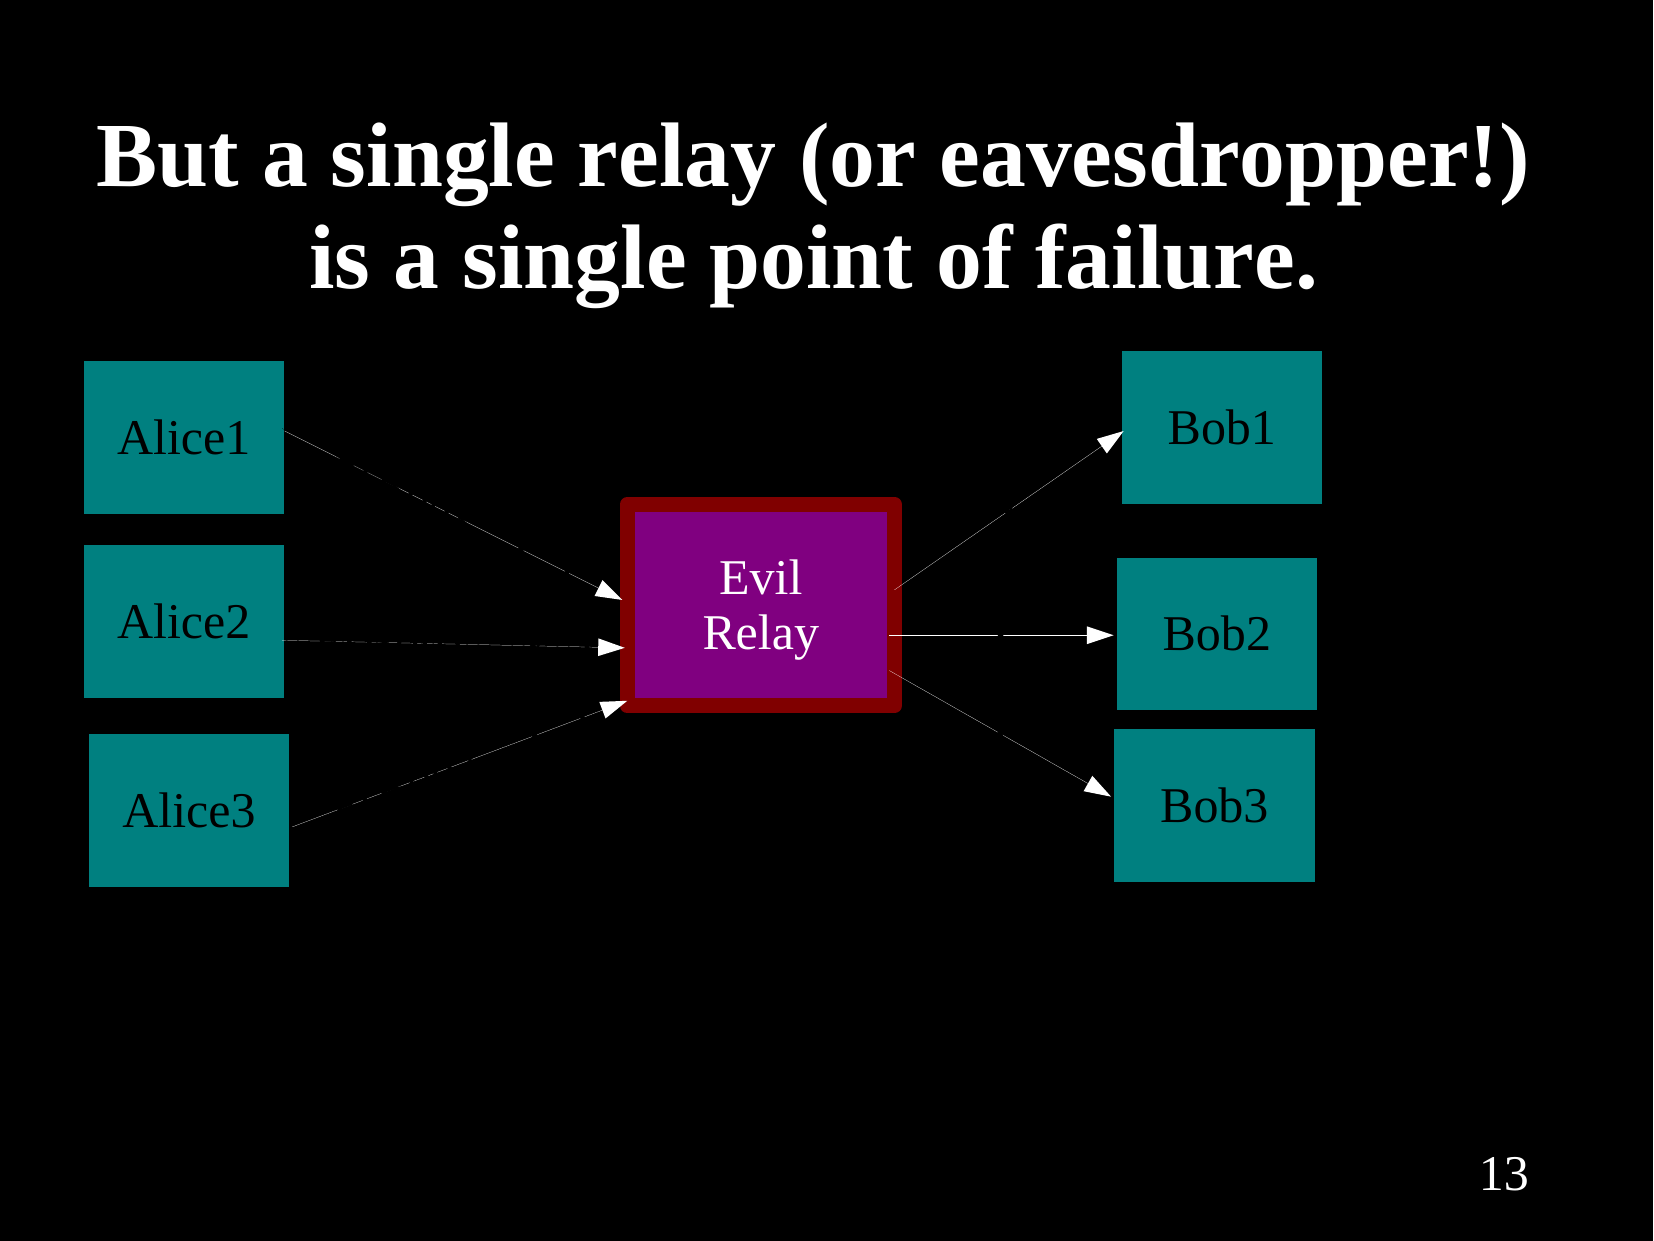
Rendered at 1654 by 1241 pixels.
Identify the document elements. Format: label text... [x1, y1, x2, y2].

text_box Alice3 [88, 733, 290, 888]
text_box Bob1 [1121, 350, 1323, 505]
text_box Bob2 [1116, 557, 1318, 711]
text_box Evil Relay [627, 504, 895, 706]
text_box Alice2 [83, 544, 285, 699]
text_box Bob3 [1113, 728, 1316, 883]
title But a single relay (or eavesdropper!) is a single point of failure. [96, 86, 1534, 327]
text_box Alice1 [83, 360, 285, 515]
